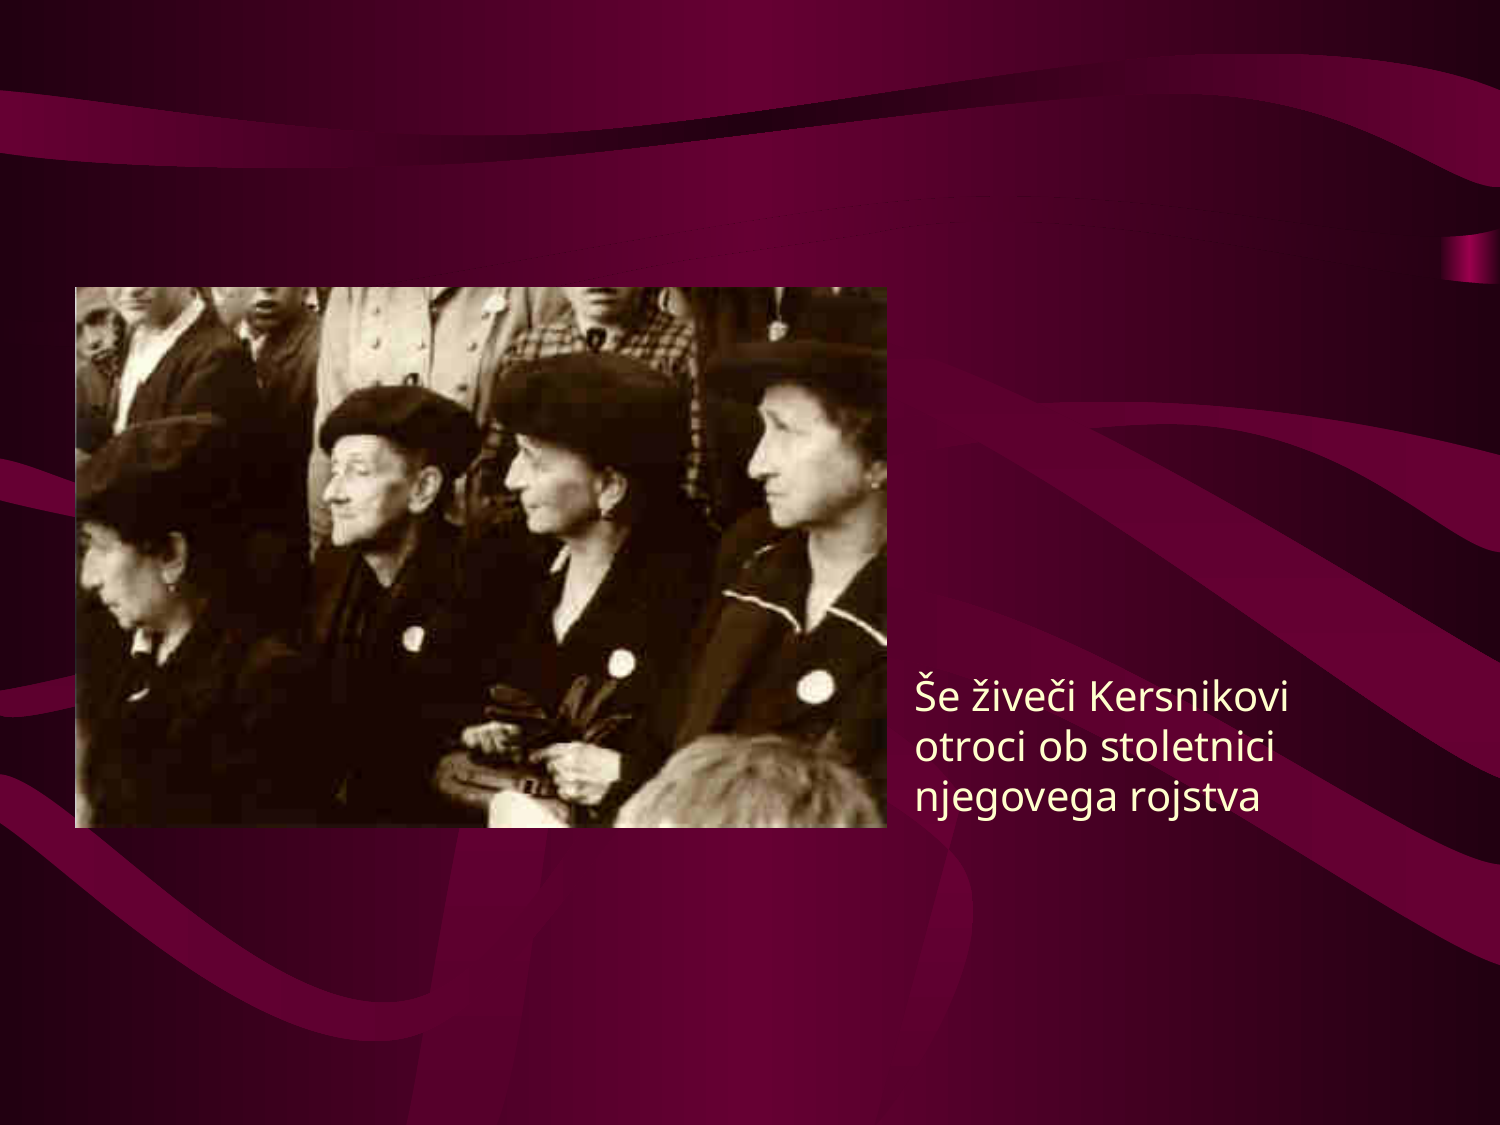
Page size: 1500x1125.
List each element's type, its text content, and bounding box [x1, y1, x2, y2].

picture [75, 287, 887, 828]
text_box Še živeči Kersnikovi otroci ob stoletnici njegovega rojstva [900, 662, 1388, 828]
